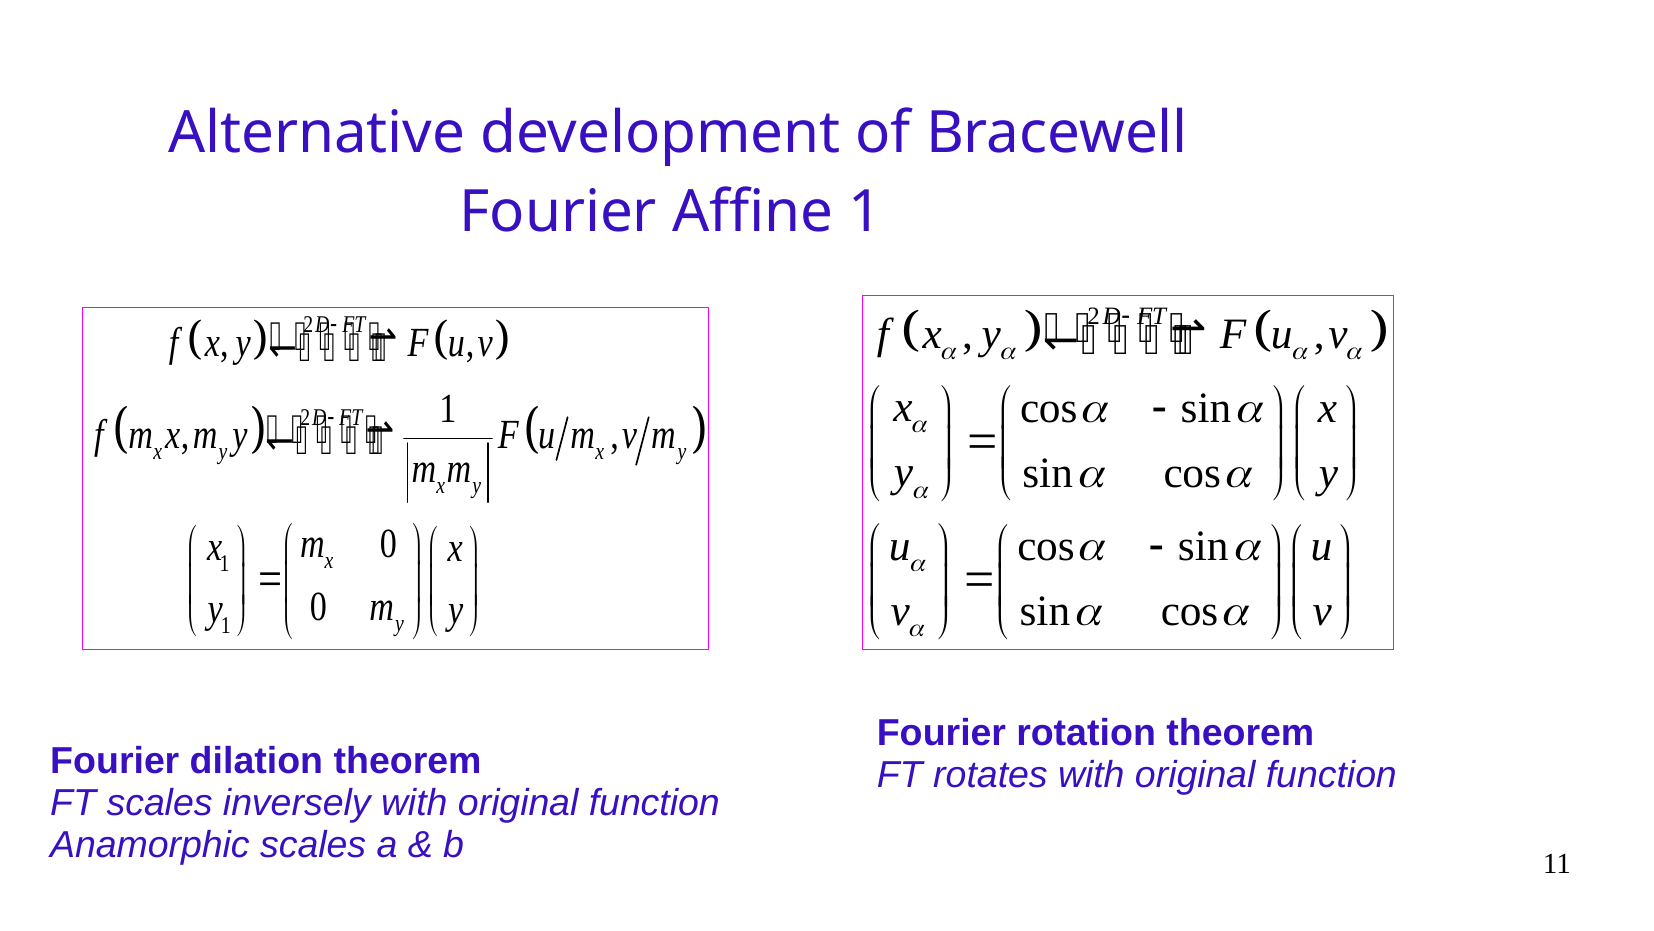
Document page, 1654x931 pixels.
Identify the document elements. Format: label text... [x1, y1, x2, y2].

text_box Alternative development of Bracewell Fourier Affine 1 [153, 82, 1418, 262]
chart [862, 295, 1394, 650]
chart [82, 307, 709, 650]
text_box Fourier dilation theorem FT scales inversely with original function Anamorphic scales a & b [35, 732, 756, 874]
text_box Fourier rotation theorem FT rotates with original function [862, 704, 1489, 846]
